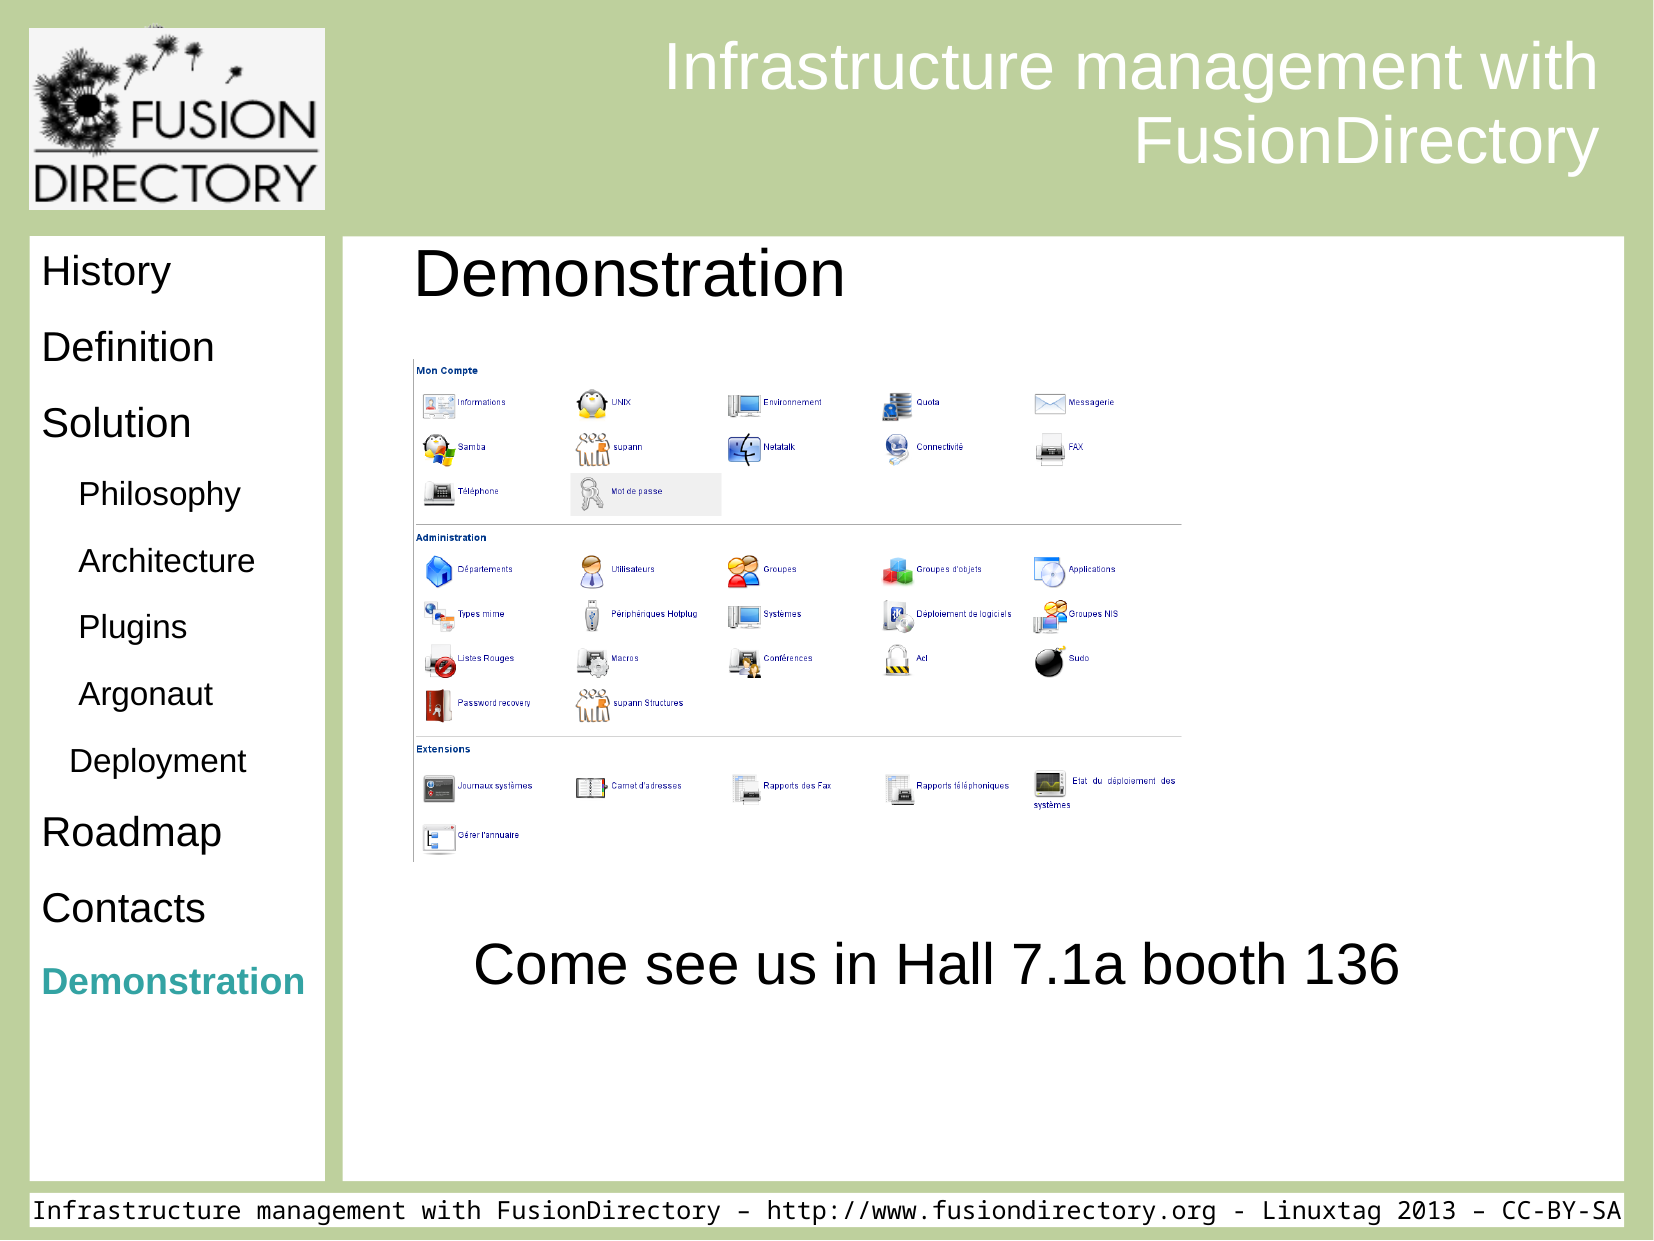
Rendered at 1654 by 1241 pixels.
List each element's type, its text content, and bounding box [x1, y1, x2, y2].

picture [413, 359, 1182, 862]
title Infrastructure management with FusionDirectory [277, 0, 1601, 208]
list Demonstration [342, 236, 1625, 1182]
list History Definition Solution Philosophy Architecture Plugins Argonaut Deployment Roadmap Contacts Demonstration [29, 236, 325, 1182]
picture [29, 17, 325, 210]
text_box Come see us in Hall 7.1a booth 136 [458, 924, 1418, 1004]
